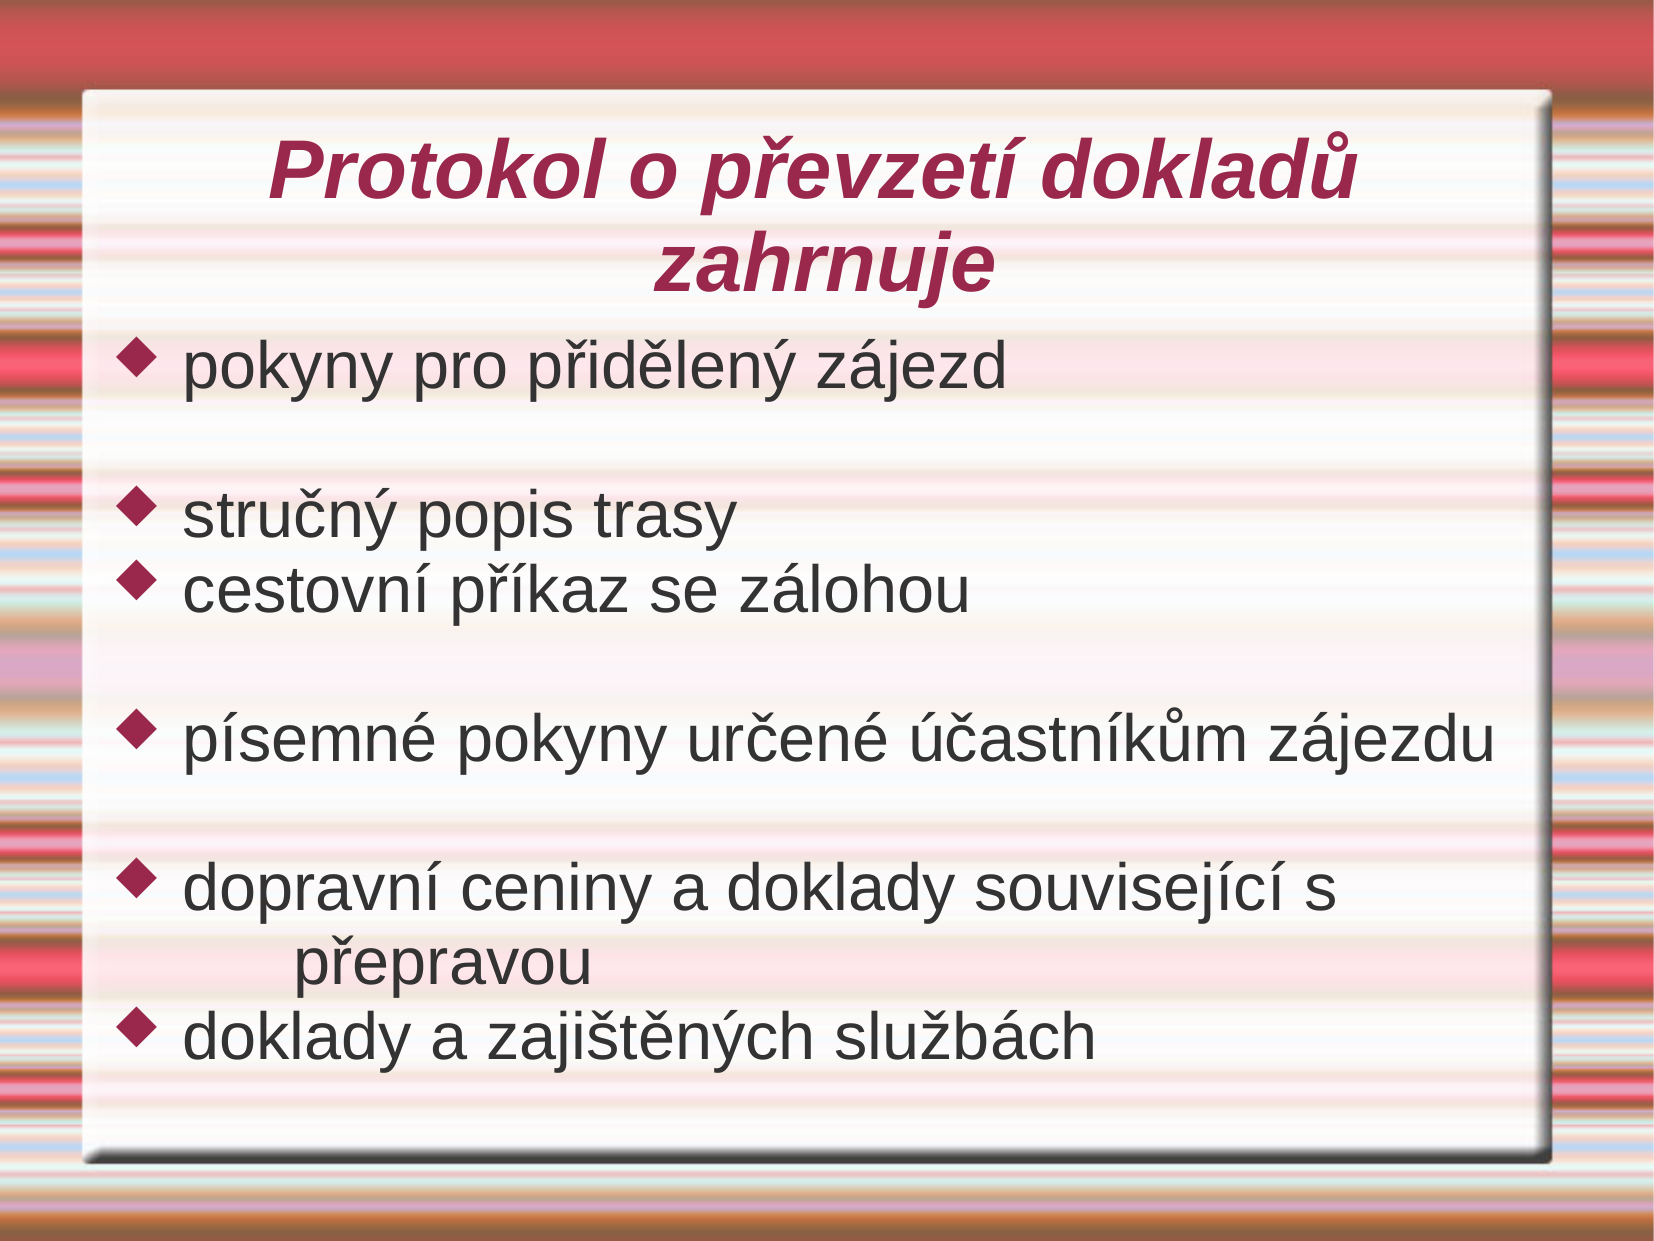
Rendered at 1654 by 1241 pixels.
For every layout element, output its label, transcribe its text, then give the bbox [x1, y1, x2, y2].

list pokyny pro přidělený zájezd stručný popis trasy cestovní příkaz se zálohou písemné pokyny určené účastníkům zájezdu dopravní ceniny a doklady související s přepravou doklady a zajištěných službách [88, 324, 1516, 1152]
title Protokol o převzetí dokladů zahrnuje [118, 118, 1534, 305]
